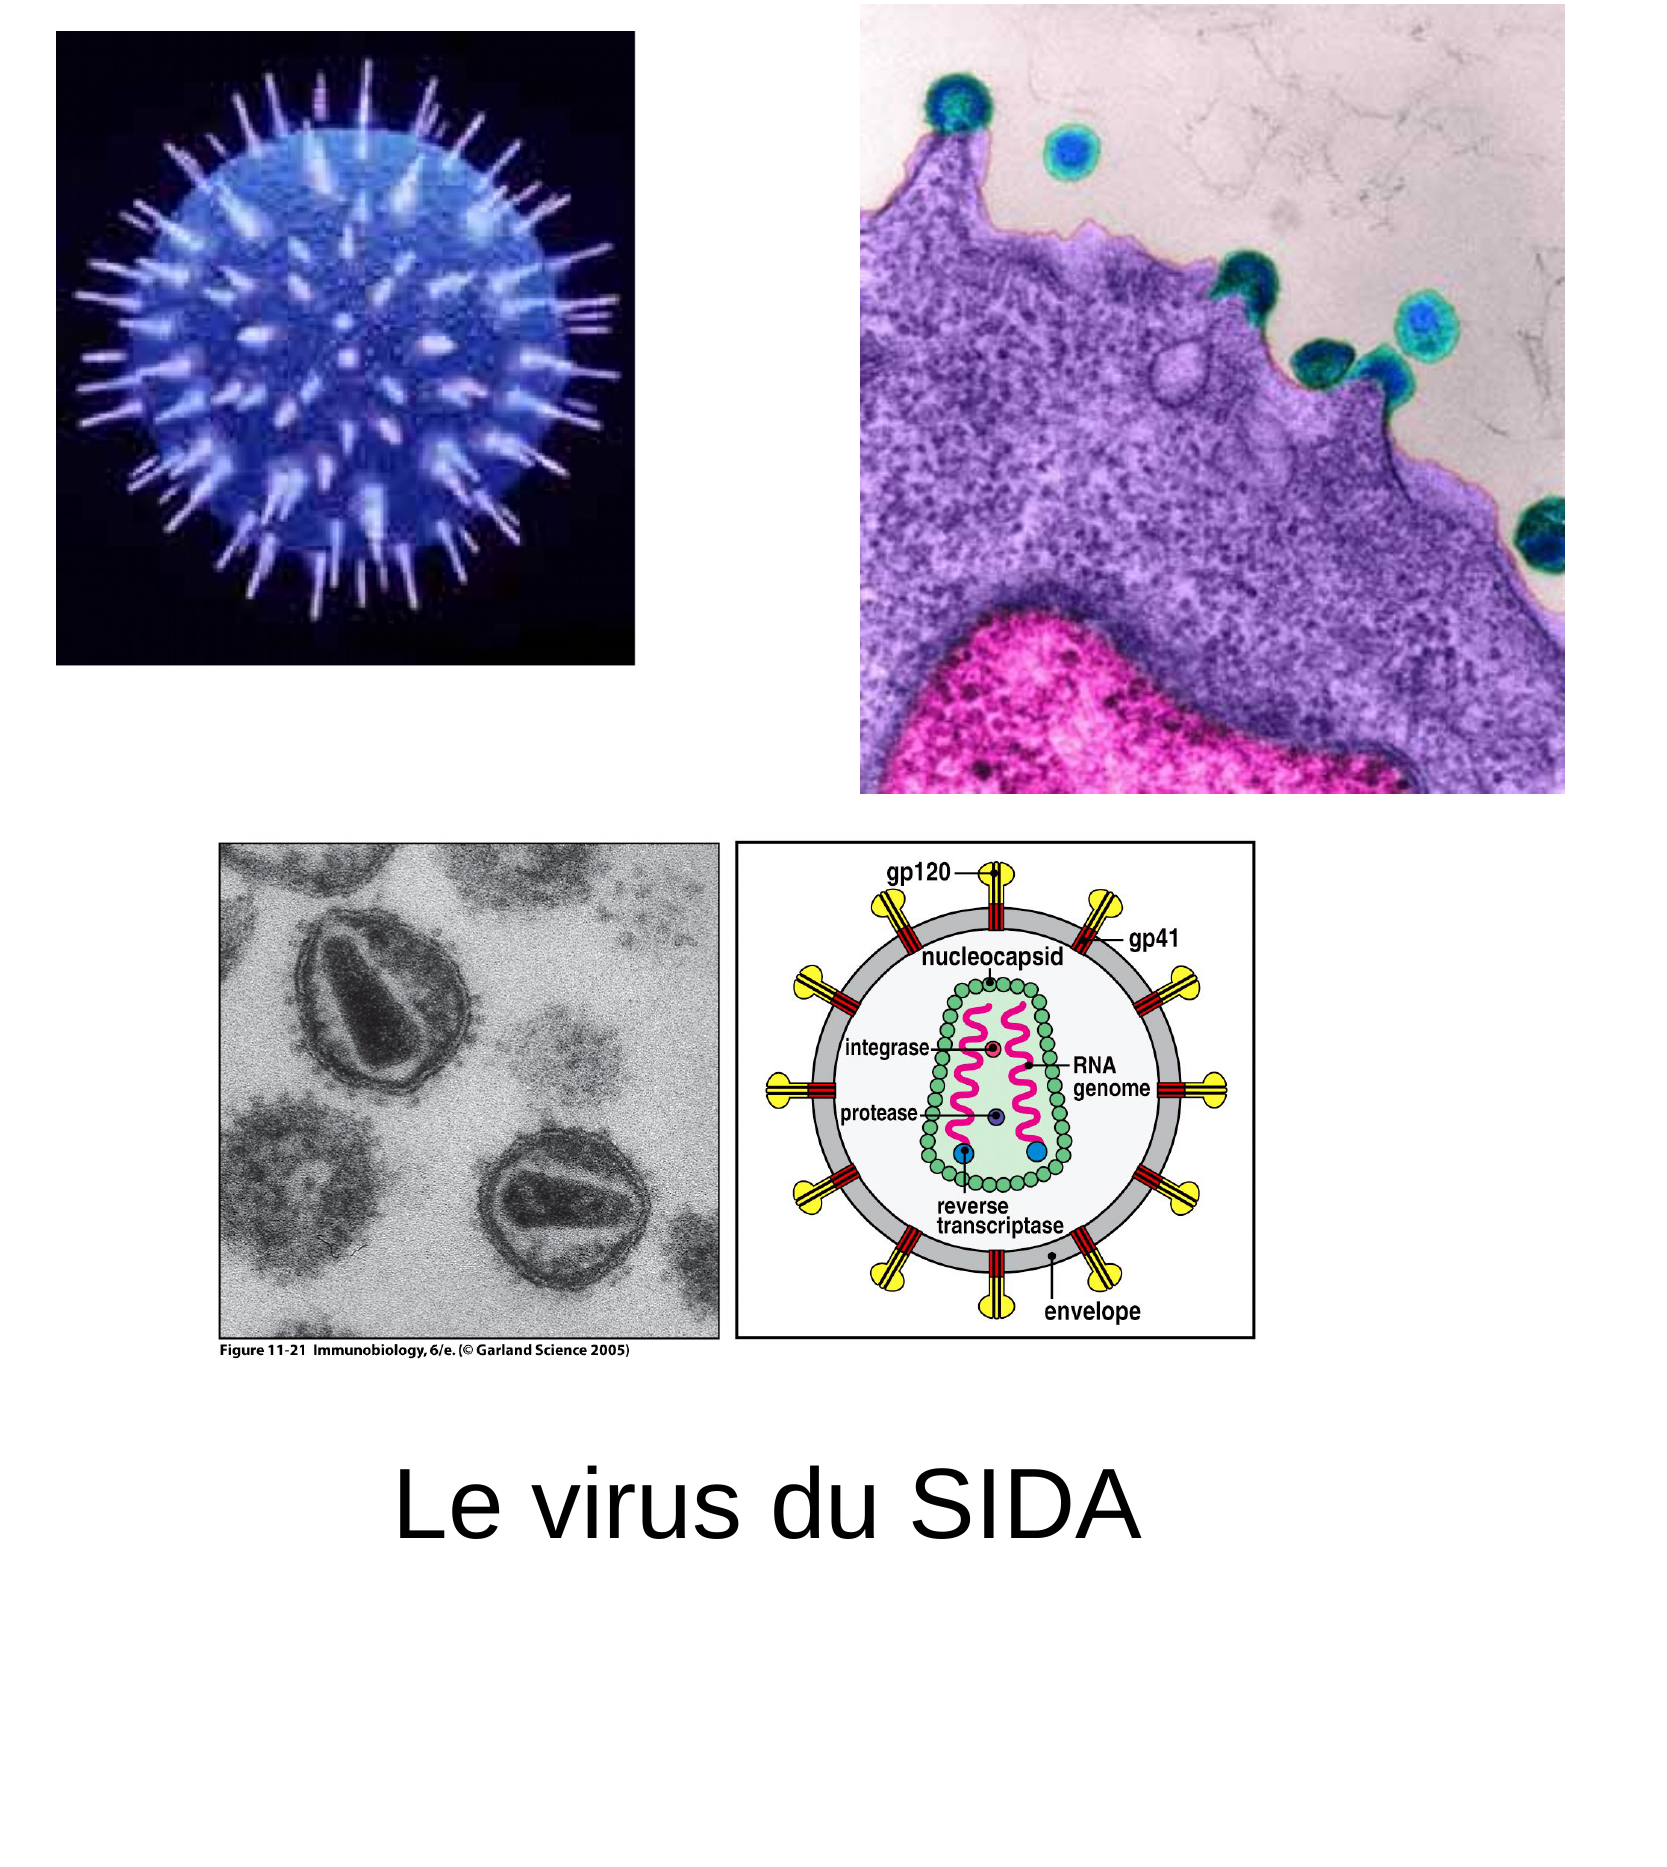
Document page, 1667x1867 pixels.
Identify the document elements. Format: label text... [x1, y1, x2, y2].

picture [212, 835, 1257, 1359]
picture [56, 31, 638, 667]
picture [860, 4, 1565, 794]
text_box Le virus du SIDA [118, 1440, 1418, 1568]
